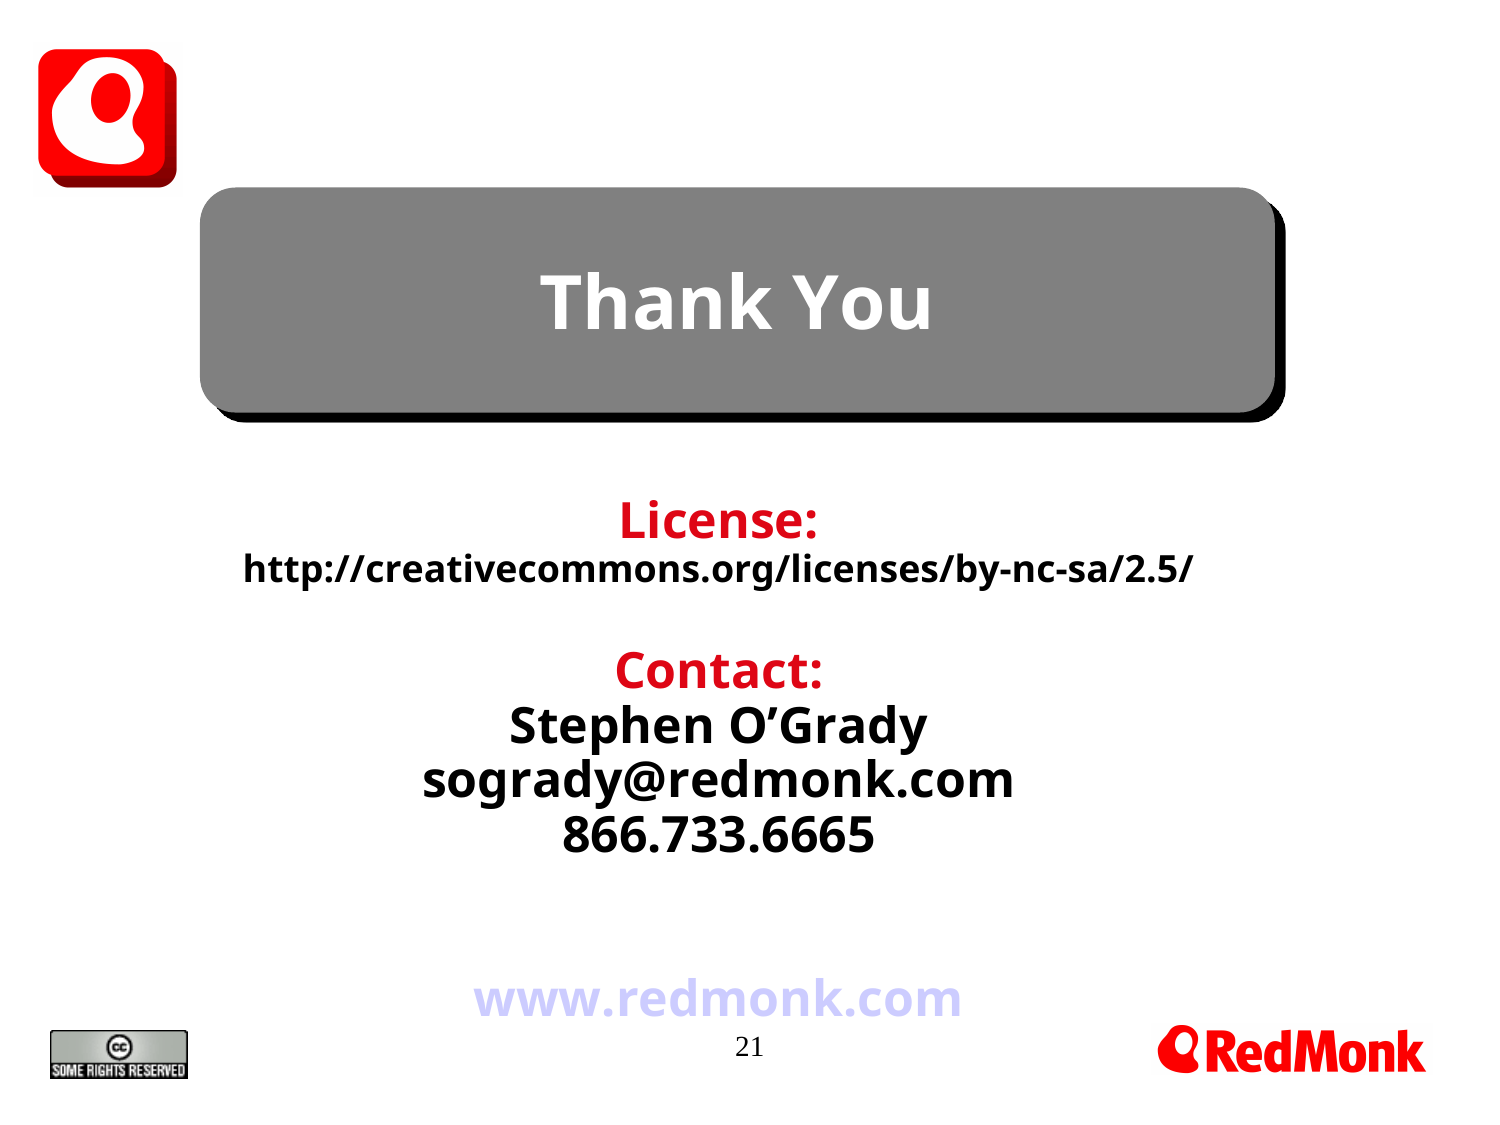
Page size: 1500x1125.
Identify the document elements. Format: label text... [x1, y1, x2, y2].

text_box [199, 187, 1275, 413]
picture [33, 42, 183, 197]
text_box License: http://creativecommons.org/licenses/by-nc-sa/2.5/ Contact: Stephen O’Grady sogrady@redmonk.com 866.733.6665 www.redmonk.com [187, 487, 1251, 1090]
picture [50, 1030, 187, 1079]
text_box Thank You [214, 242, 1261, 358]
picture [1251, 1023, 1433, 1075]
